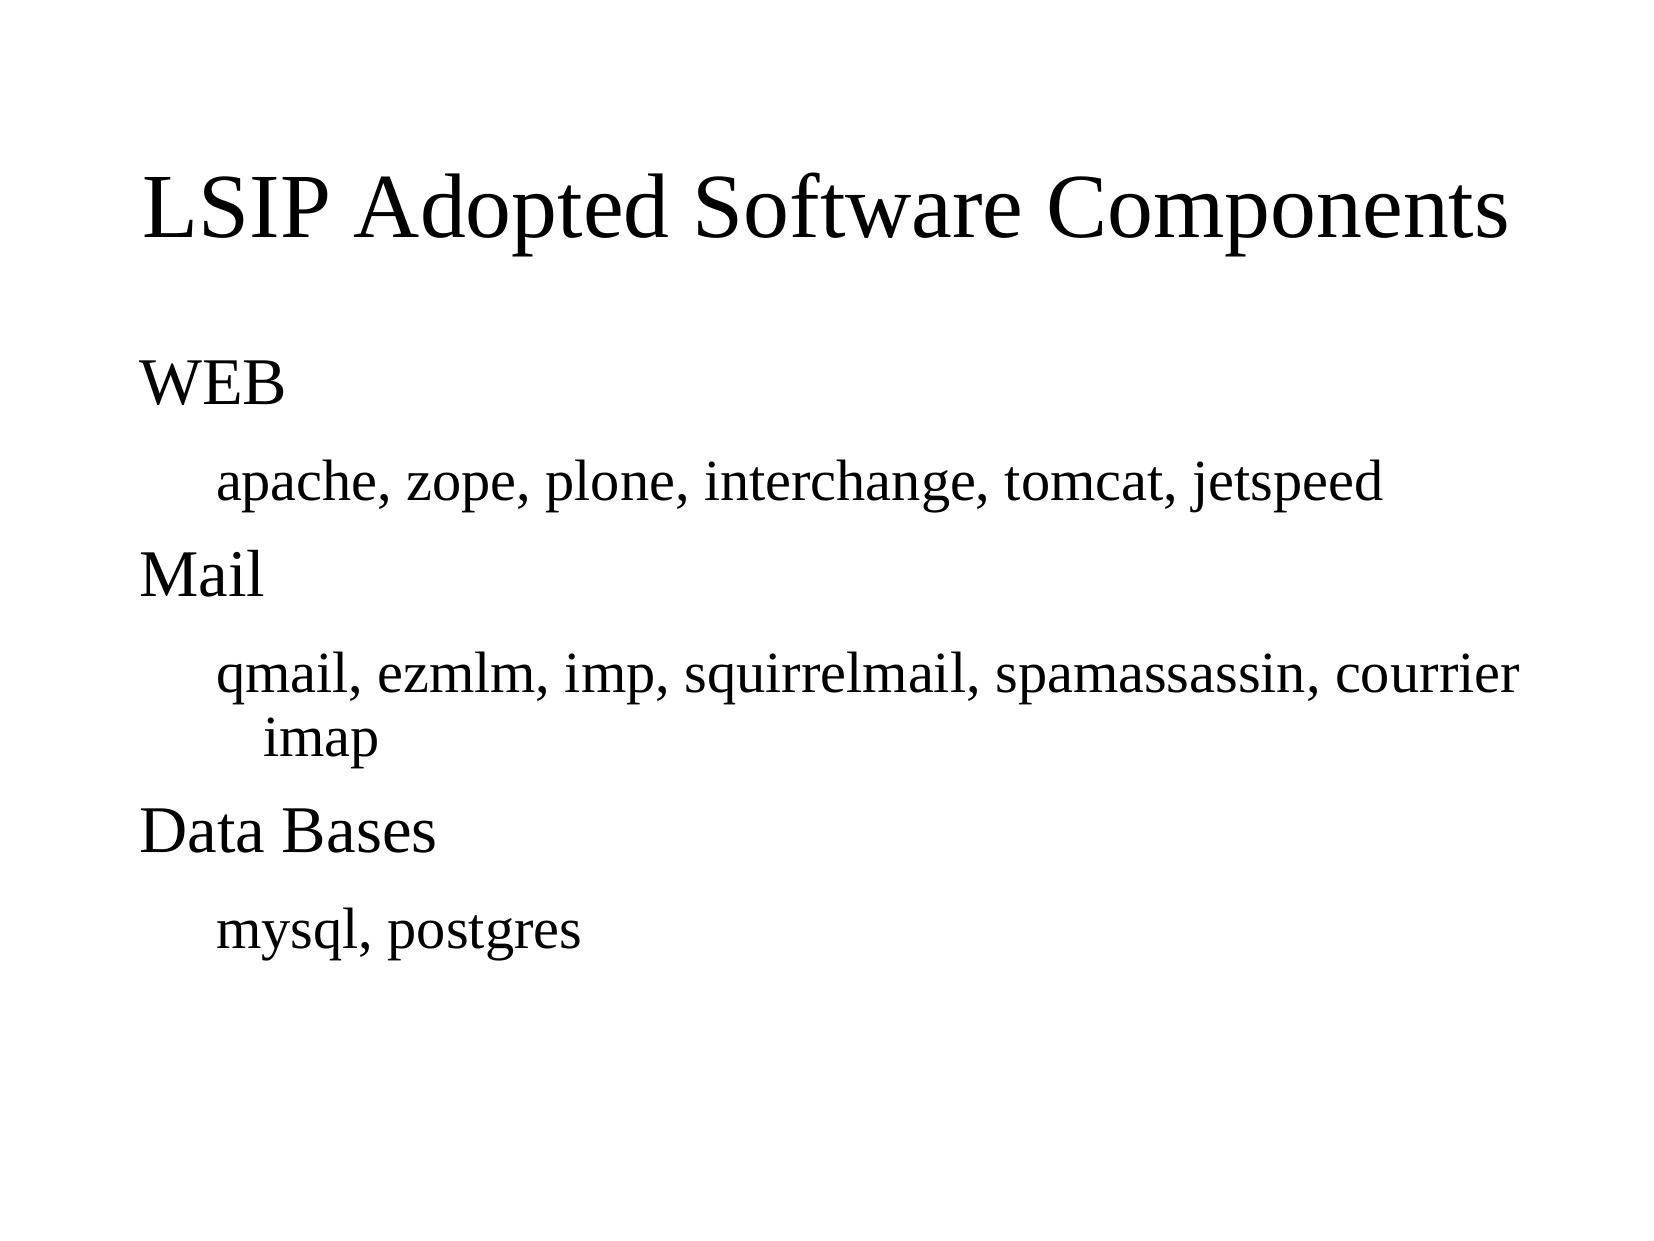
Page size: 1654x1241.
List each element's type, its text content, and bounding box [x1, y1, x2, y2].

title LSIP Adopted Software Components [121, 102, 1534, 311]
list WEB apache, zope, plone, interchange, tomcat, jetspeed Mail qmail, ezmlm, imp, squirrelmail, spamassassin, courrier imap Data Bases mysql, postgres [121, 344, 1534, 1127]
